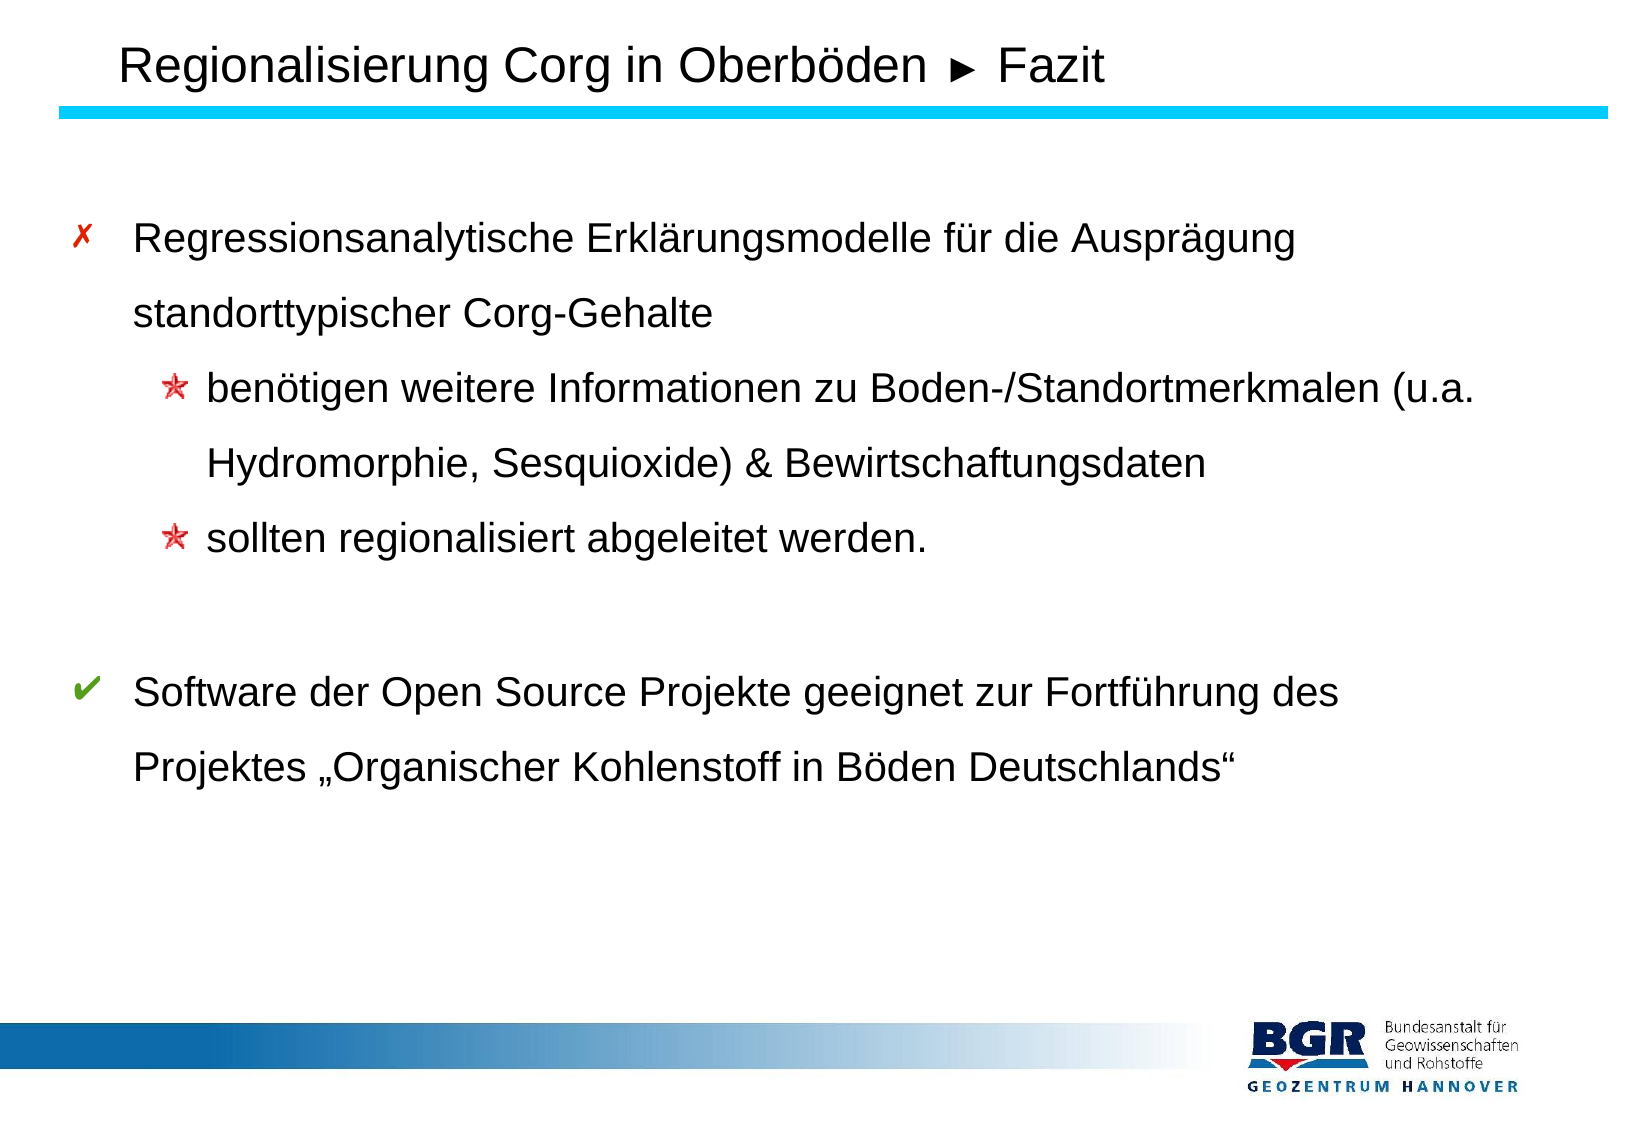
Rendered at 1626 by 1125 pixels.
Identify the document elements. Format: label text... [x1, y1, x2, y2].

text_box Regressionsanalytische Erklärungsmodelle für die Ausprägung standorttypischer Corg-Gehalte benötigen weitere Informationen zu Boden-/Standortmerkmalen (u.a. Hydromorphie, Sesquioxide) & Bewirtschaftungsdaten sollten regionalisiert abgeleitet werden. [58, 177, 1599, 569]
picture [0, 1016, 1590, 1100]
picture [162, 523, 188, 549]
picture [162, 373, 188, 399]
text_box Software der Open Source Projekte geeignet zur Fortführung des Projektes „Organischer Kohlenstoff in Böden Deutschlands“ [59, 631, 1524, 797]
text_box Regionalisierung Corg in Oberböden ► Fazit [103, 24, 1121, 100]
